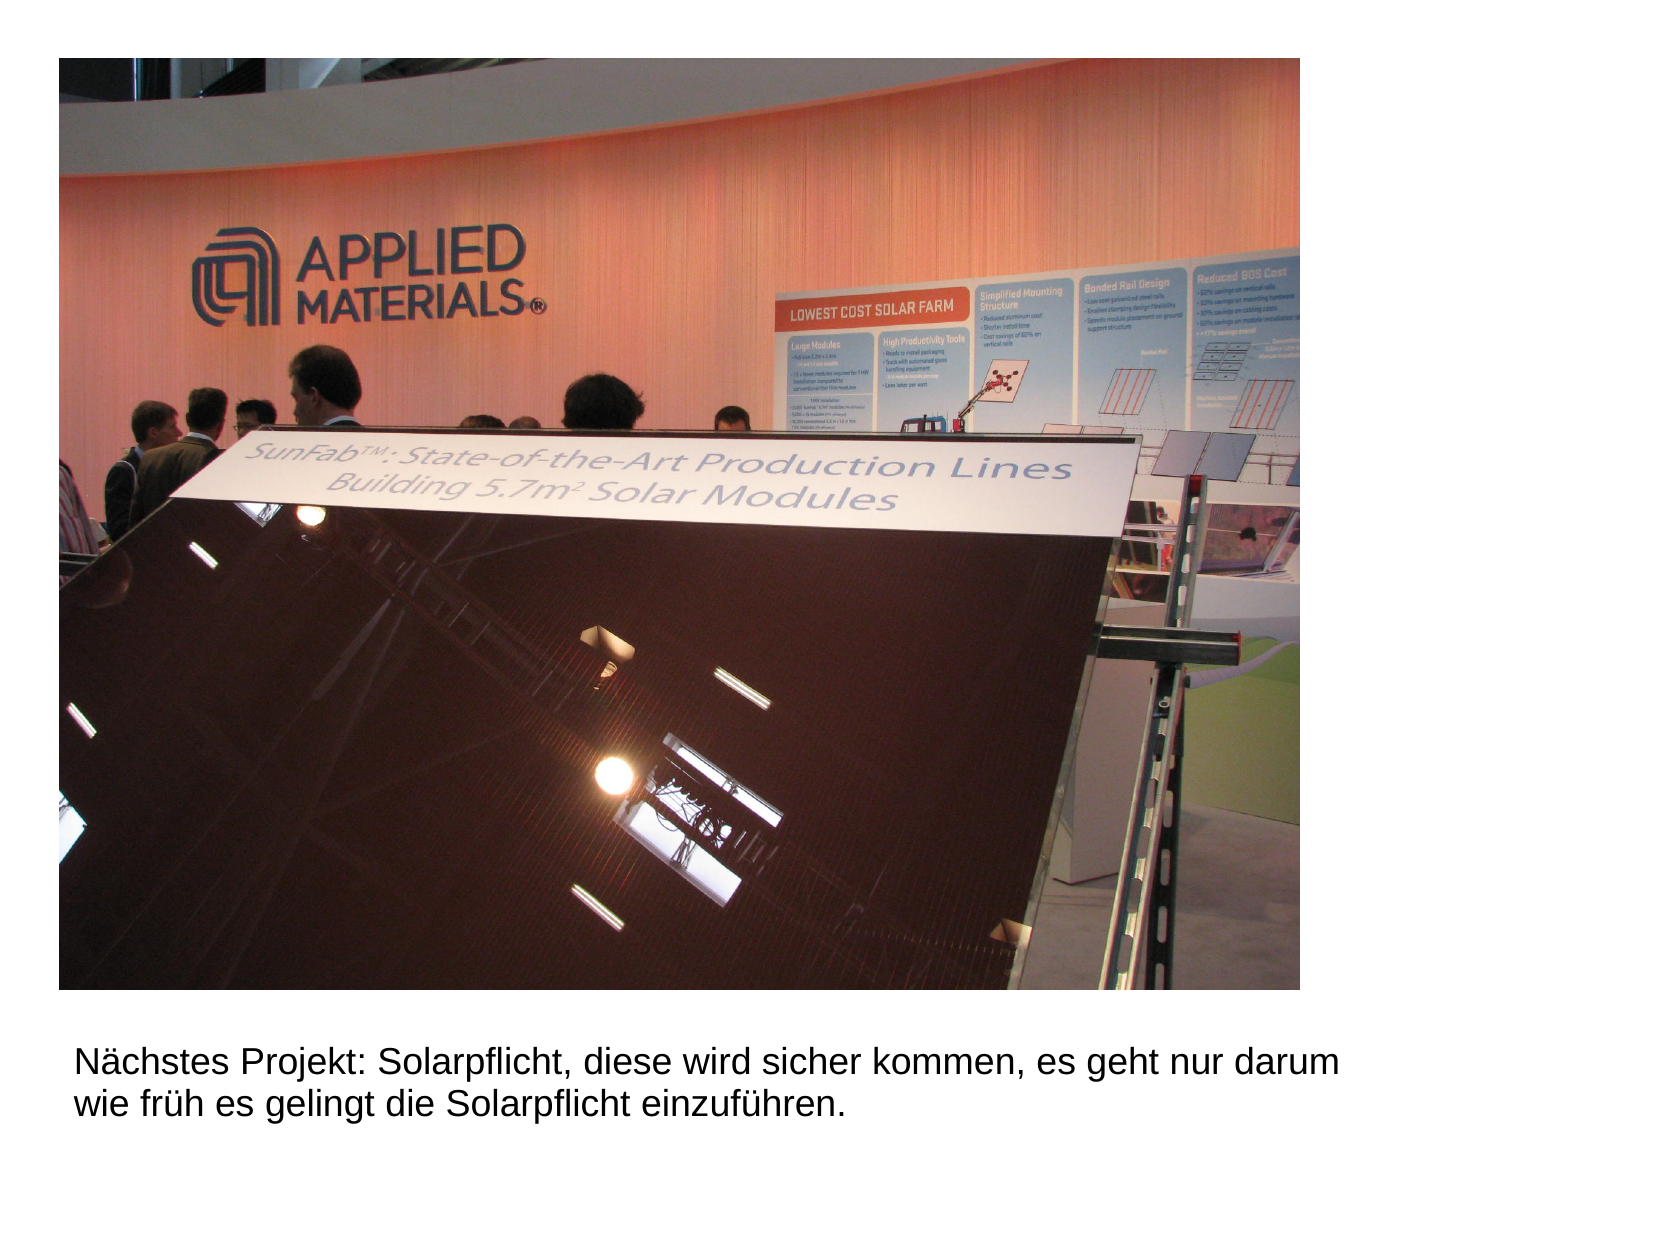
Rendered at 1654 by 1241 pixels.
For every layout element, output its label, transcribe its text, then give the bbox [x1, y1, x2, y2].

text_box Nächstes Projekt: Solarpflicht, diese wird sicher kommen, es geht nur darum wie früh es gelingt die Solarpflicht einzuführen. [59, 1033, 1506, 1133]
picture [59, 58, 1300, 990]
